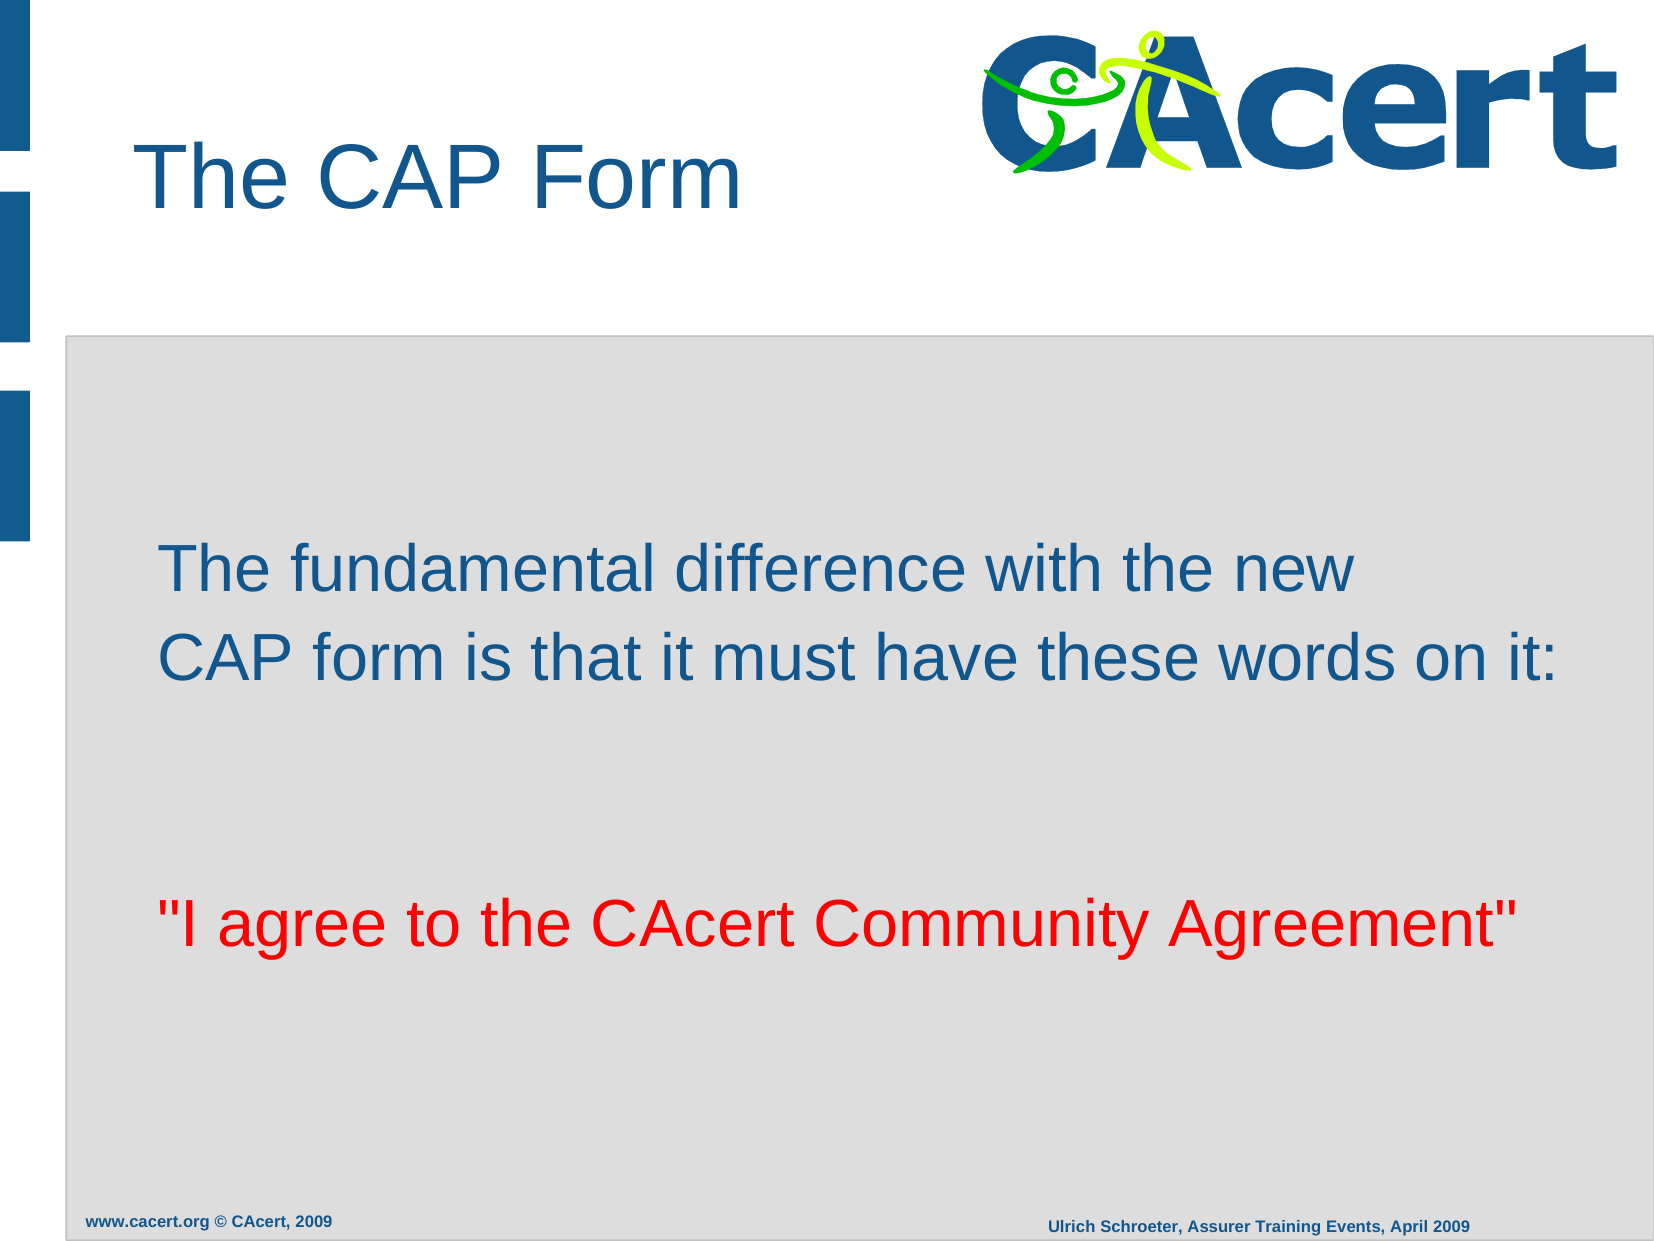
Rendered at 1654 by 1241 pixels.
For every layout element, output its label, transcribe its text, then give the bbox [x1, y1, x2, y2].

text_box The fundamental difference with the new CAP form is that it must have these words on it: "I agree to the CAcert Community Agreement" [142, 509, 1576, 969]
text_box The CAP Form [118, 118, 760, 236]
